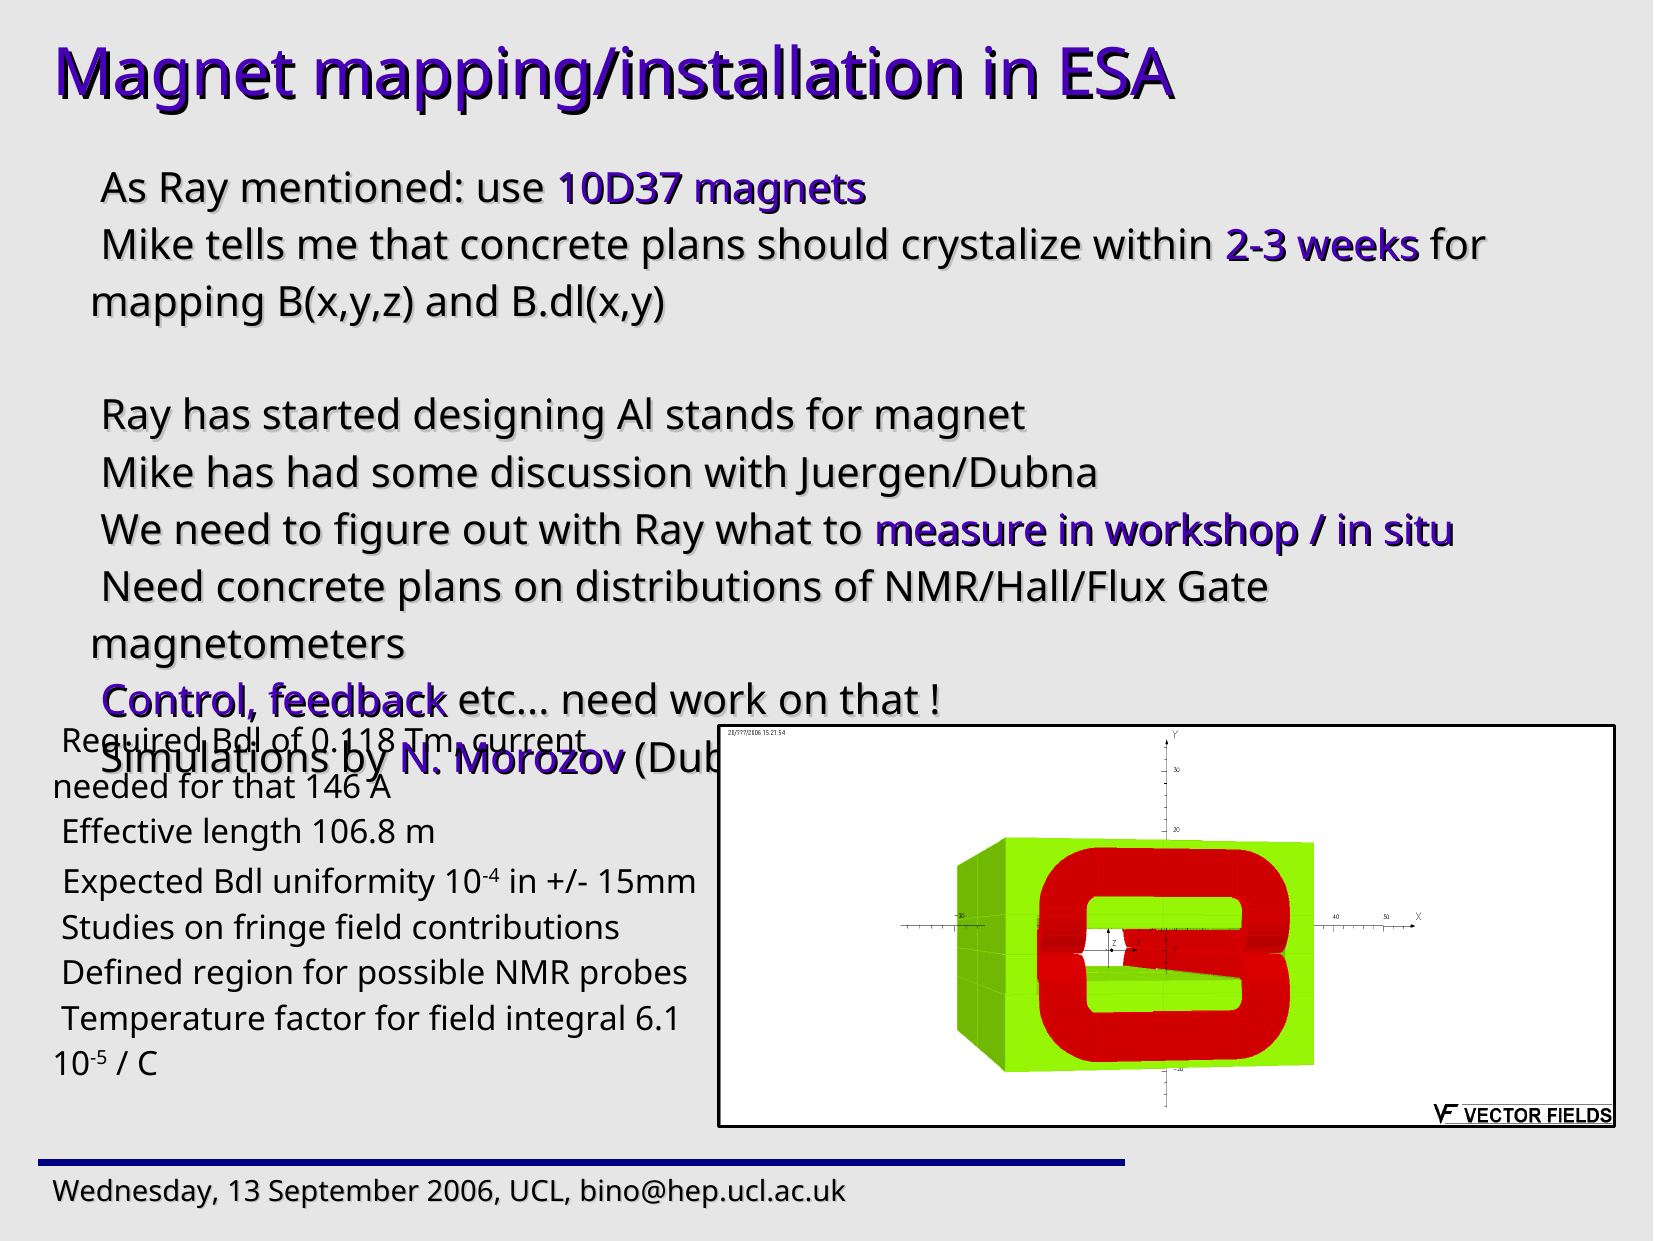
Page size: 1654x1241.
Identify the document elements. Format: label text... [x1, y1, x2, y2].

text_box Magnet mapping/installation in ESA [37, 17, 1613, 113]
text_box Required Bdl of 0.118 Tm, current needed for that 146 A Effective length 106.8 m Expected Bdl uniformity 10-4 in +/- 15mm Studies on fringe field contributions Defined region for possible NMR probes Temperature factor for field integral 6.1 10-5 / C [37, 710, 713, 1051]
text_box As Ray mentioned: use 10D37 magnets Mike tells me that concrete plans should crystalize within 2-3 weeks for mapping B(x,y,z) and B.dl(x,y) Ray has started designing Al stands for magnet Mike has had some discussion with Juergen/Dubna We need to figure out with Ray what to measure in workshop / in situ Need concrete plans on distributions of NMR/Hall/Flux Gate magnetometers Control, feedback etc... need work on that ! Simulations by N. Morozov (Dubna) : [75, 150, 1538, 668]
text_box Wednesday, 13 September 2006, UCL, bino@hep.ucl.ac.uk [37, 1162, 901, 1213]
picture [720, 726, 1613, 1126]
